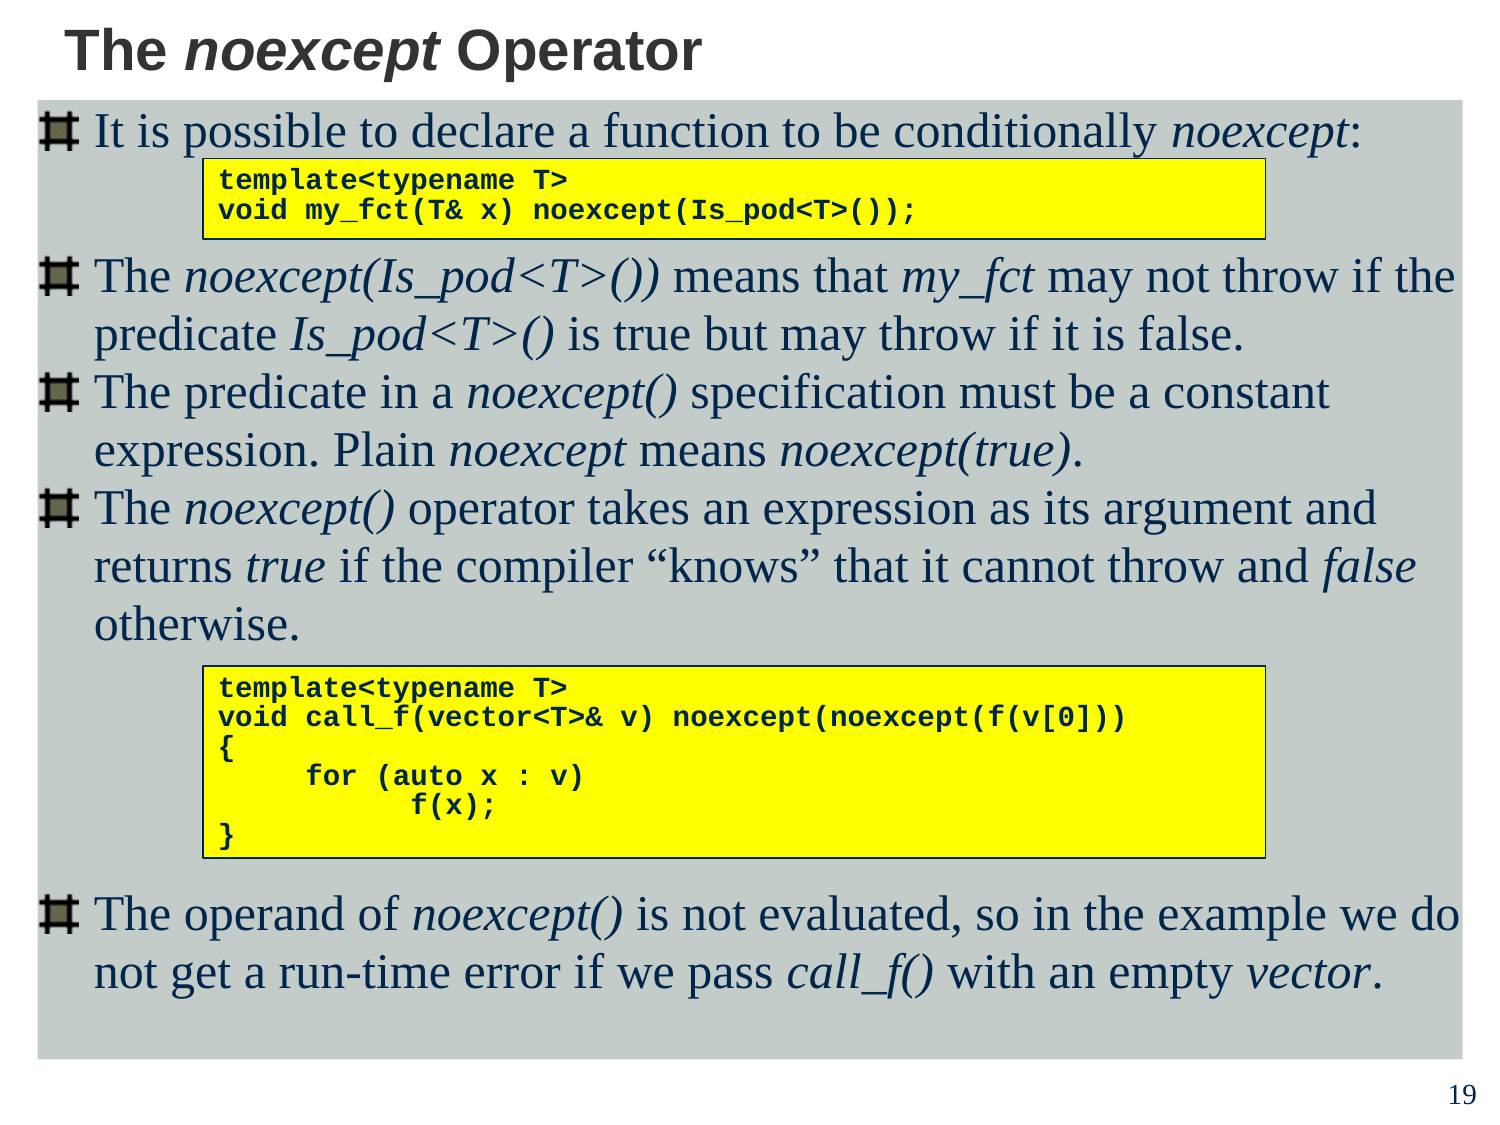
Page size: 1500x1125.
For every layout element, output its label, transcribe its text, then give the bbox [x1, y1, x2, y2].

title The noexcept Operator [50, 0, 1450, 91]
text_box template<typename T> void my_fct(T& x) noexcept(Is_pod<T>()); [203, 158, 1266, 240]
list It is possible to declare a function to be conditionally noexcept: The noexcept(Is_pod<T>()) means that my_fct may not throw if the predicate Is_pod<T>() is true but may throw if it is false. The predicate in a noexcept() specification must be a constant expression. Plain noexcept means noexcept(true). The noexcept() operator takes an expression as its argument and returns true if the compiler “knows” that it cannot throw and false otherwise. The operand of noexcept() is not evaluated, so in the example we do not get a run-time error if we pass call_f() with an empty vector. [37, 99, 1463, 1060]
text_box template<typename T> void call_f(vector<T>& v) noexcept(noexcept(f(v[0])) { for (auto x : v) f(x); } [203, 666, 1266, 862]
